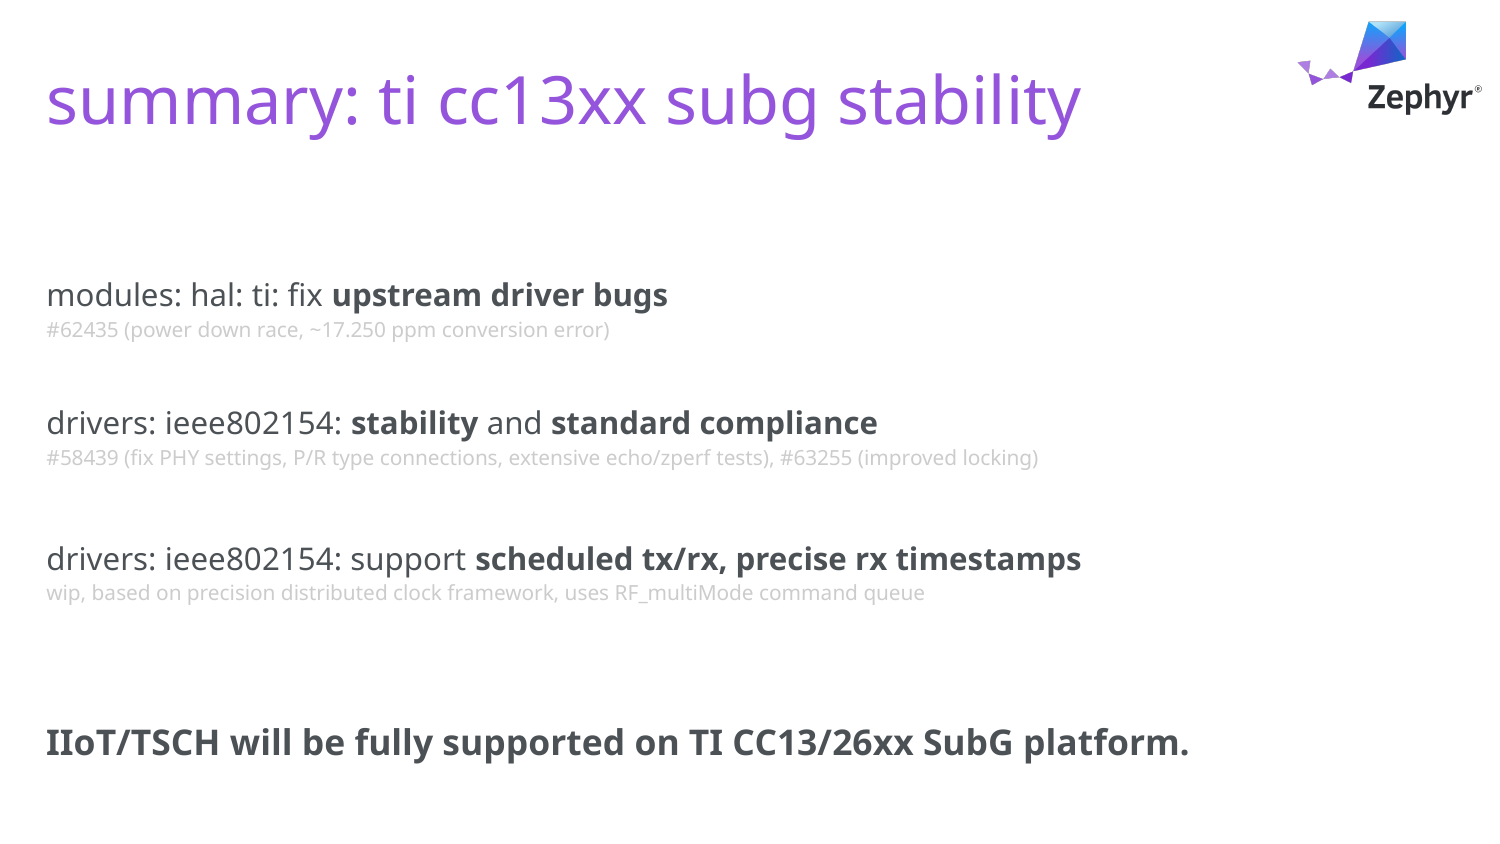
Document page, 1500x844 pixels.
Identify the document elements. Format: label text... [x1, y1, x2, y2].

picture [1294, 15, 1485, 122]
title summary: ti cc13xx subg stability [31, 38, 1382, 145]
text_box IIoT/TSCH will be fully supported on TI CC13/26xx SubG platform. [31, 698, 1424, 778]
list modules: hal: ti: fix upstream driver bugs #62435 (power down race, ~17.250 ppm conversion error) drivers: ieee802154: stability and standard compliance #58439 (fix PHY settings, P/R type connections, extensive echo/zperf tests), #63255 (improved locking) drivers: ieee802154: support scheduled tx/rx, precise rx timestamps wip, based on precision distributed clock framework, uses RF_multiMode command queue [31, 254, 1403, 634]
